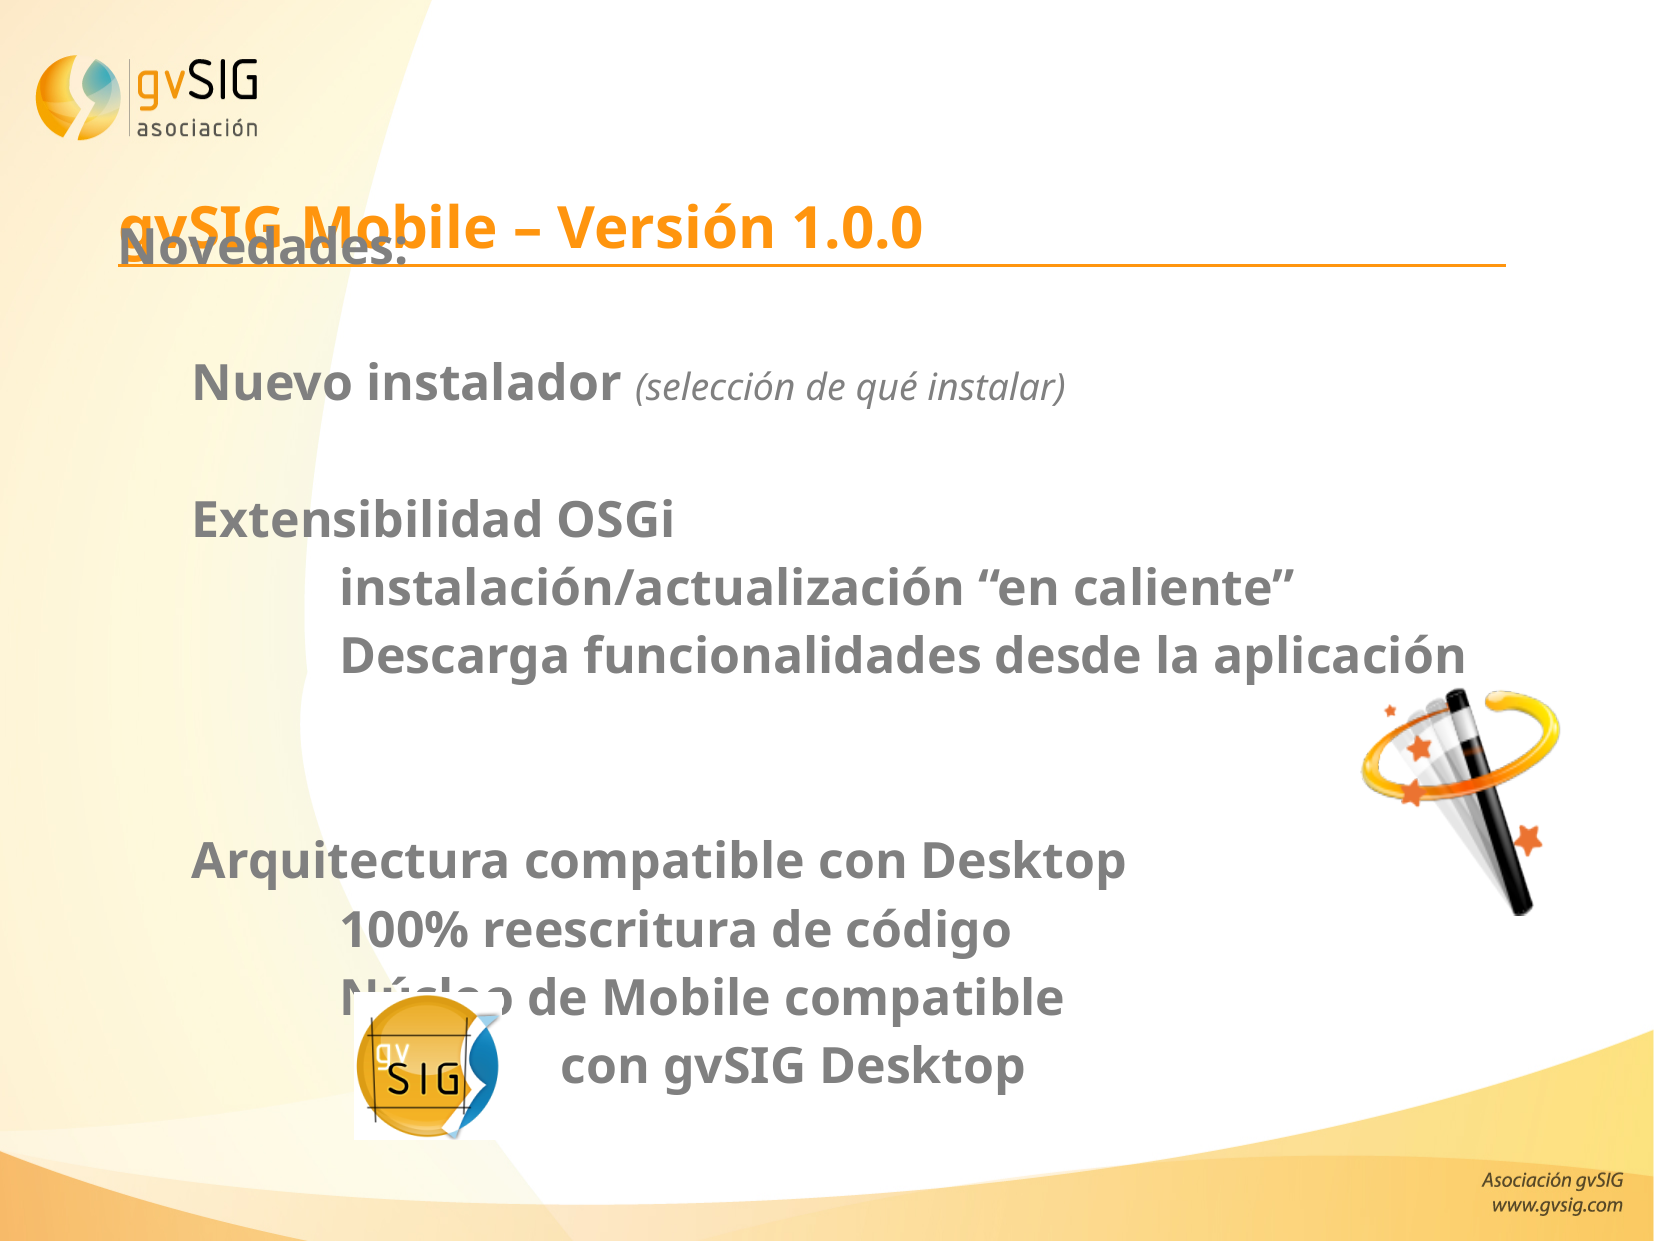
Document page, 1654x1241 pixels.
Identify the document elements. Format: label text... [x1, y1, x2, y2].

title Novedades: Nuevo instalador (selección de qué instalar) Extensibilidad OSGi instalación/actualización “en caliente” Descarga funcionalidades desde la aplicación Arquitectura compatible con Desktop 100% reescritura de código Núcleo de Mobile compatible con gvSIG Desktop [117, 276, 1654, 1034]
picture [0, 0, 1654, 1241]
picture [1358, 679, 1565, 916]
title gvSIG Mobile – Versión 1.0.0 [118, 177, 1607, 276]
